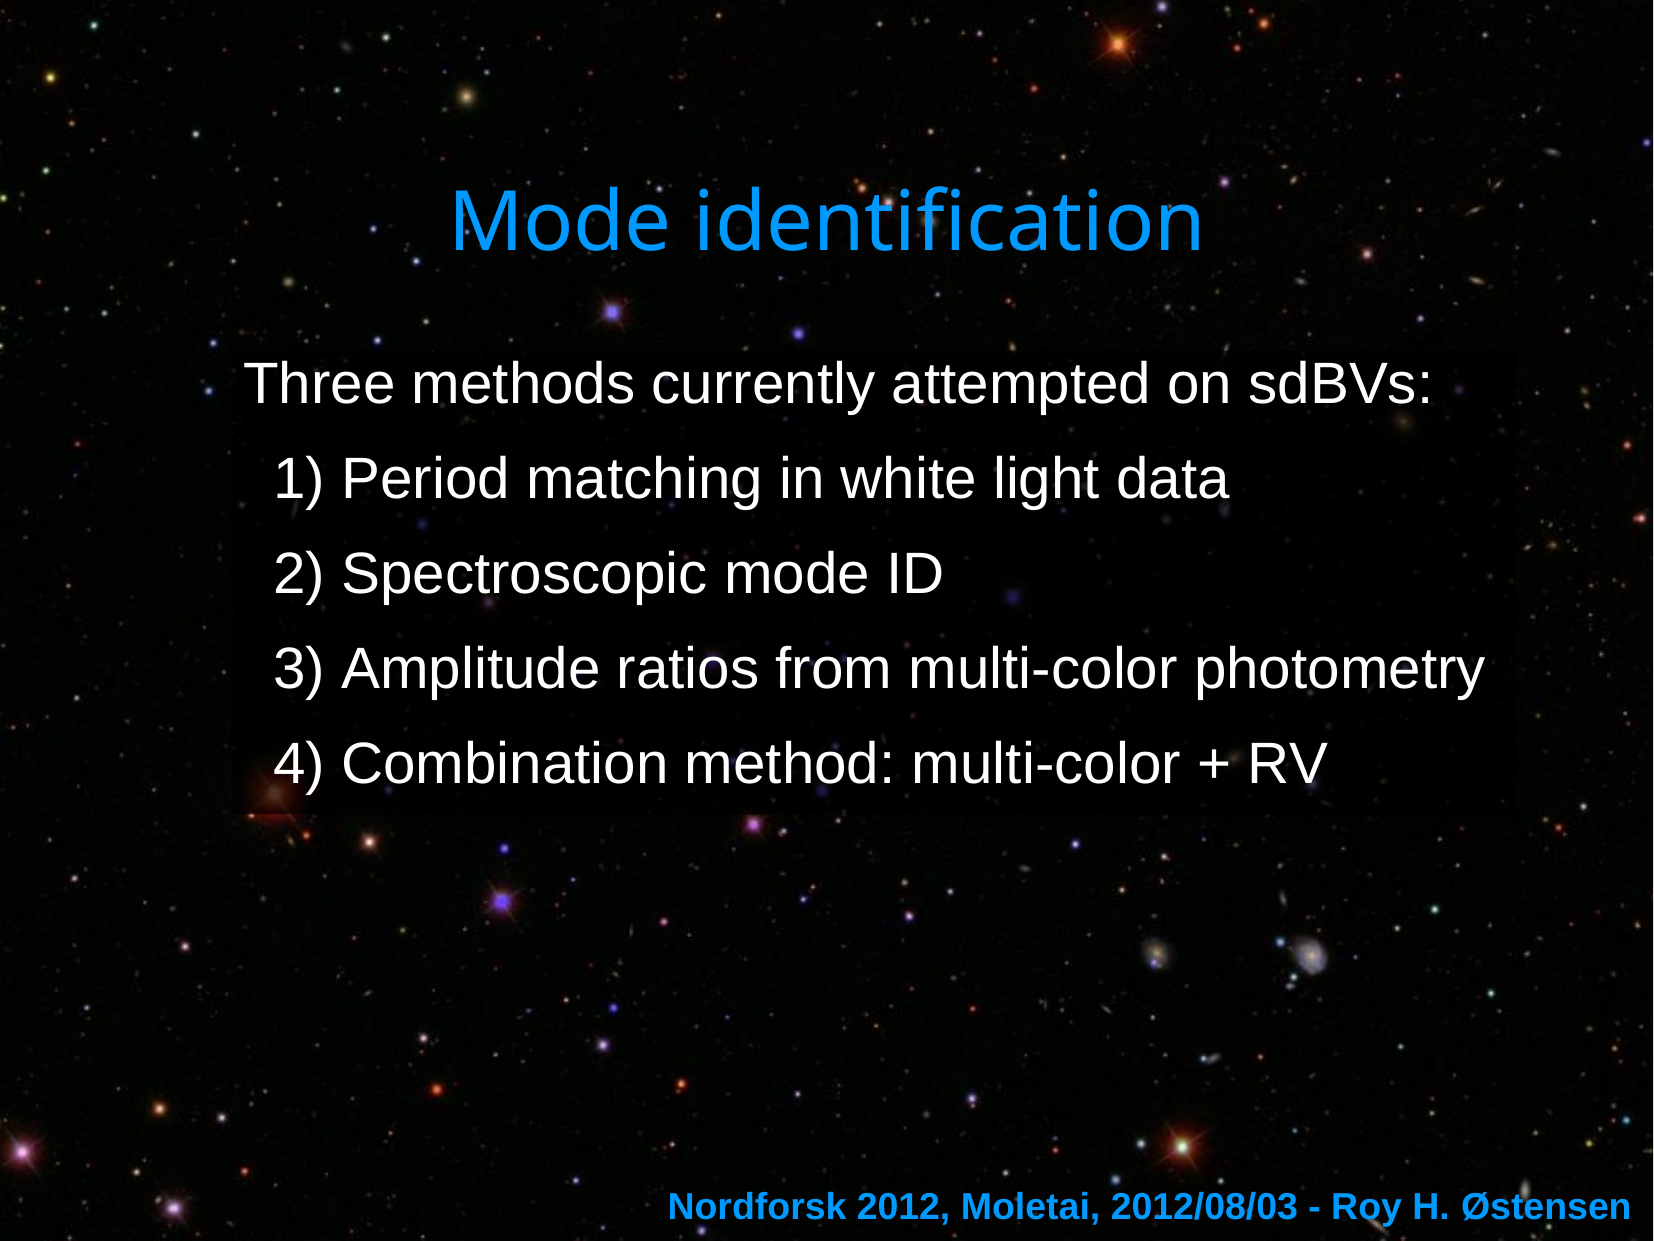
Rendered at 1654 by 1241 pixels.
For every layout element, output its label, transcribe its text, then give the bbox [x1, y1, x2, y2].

list Three methods currently attempted on sdBVs: 1) Period matching in white light data 2) Spectroscopic mode ID 3) Amplitude ratios from multi-color photometry 4) Combination method: multi-color + RV [231, 350, 1516, 815]
title Mode identification [121, 114, 1534, 322]
picture [0, 0, 1654, 1241]
